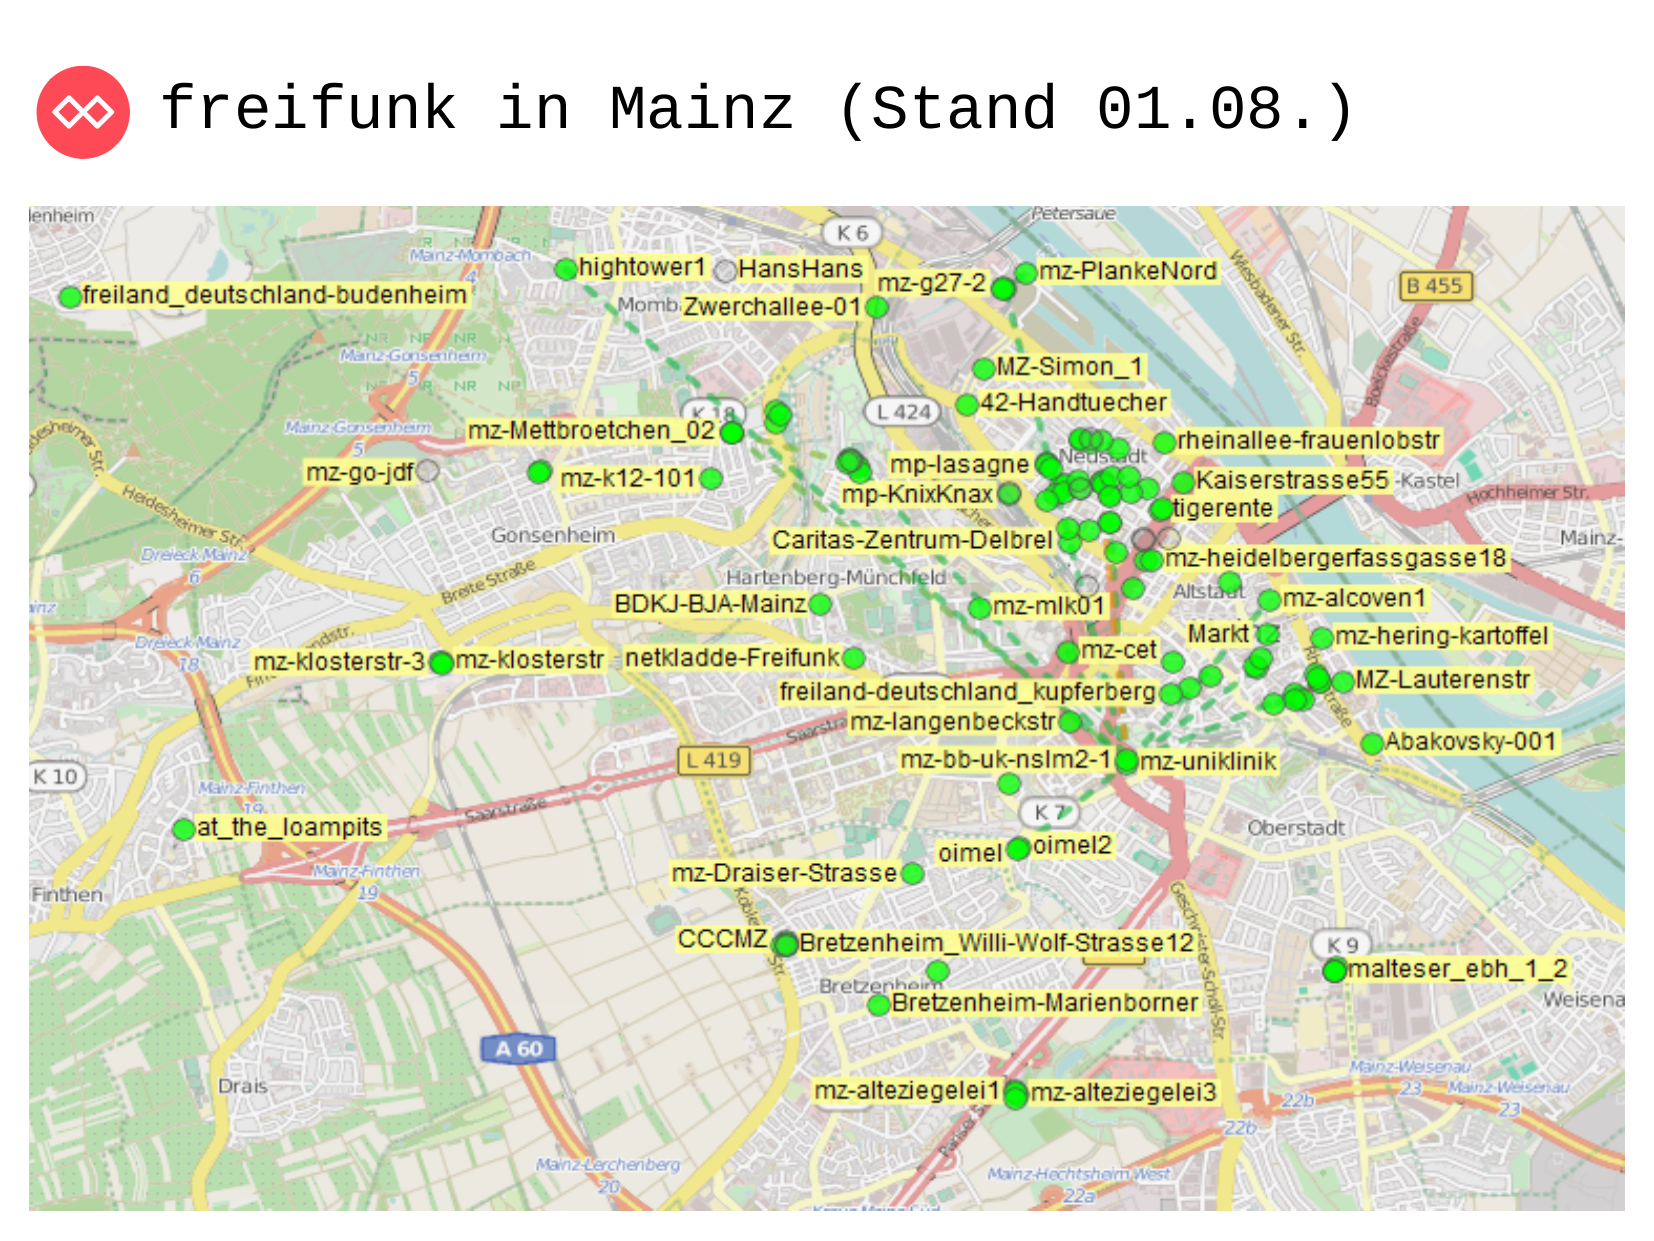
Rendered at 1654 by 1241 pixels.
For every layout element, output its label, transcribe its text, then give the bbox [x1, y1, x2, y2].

title freifunk in Mainz (Stand 01.08.) [159, 15, 1648, 208]
picture [29, 206, 1625, 1211]
picture [17, 46, 149, 178]
